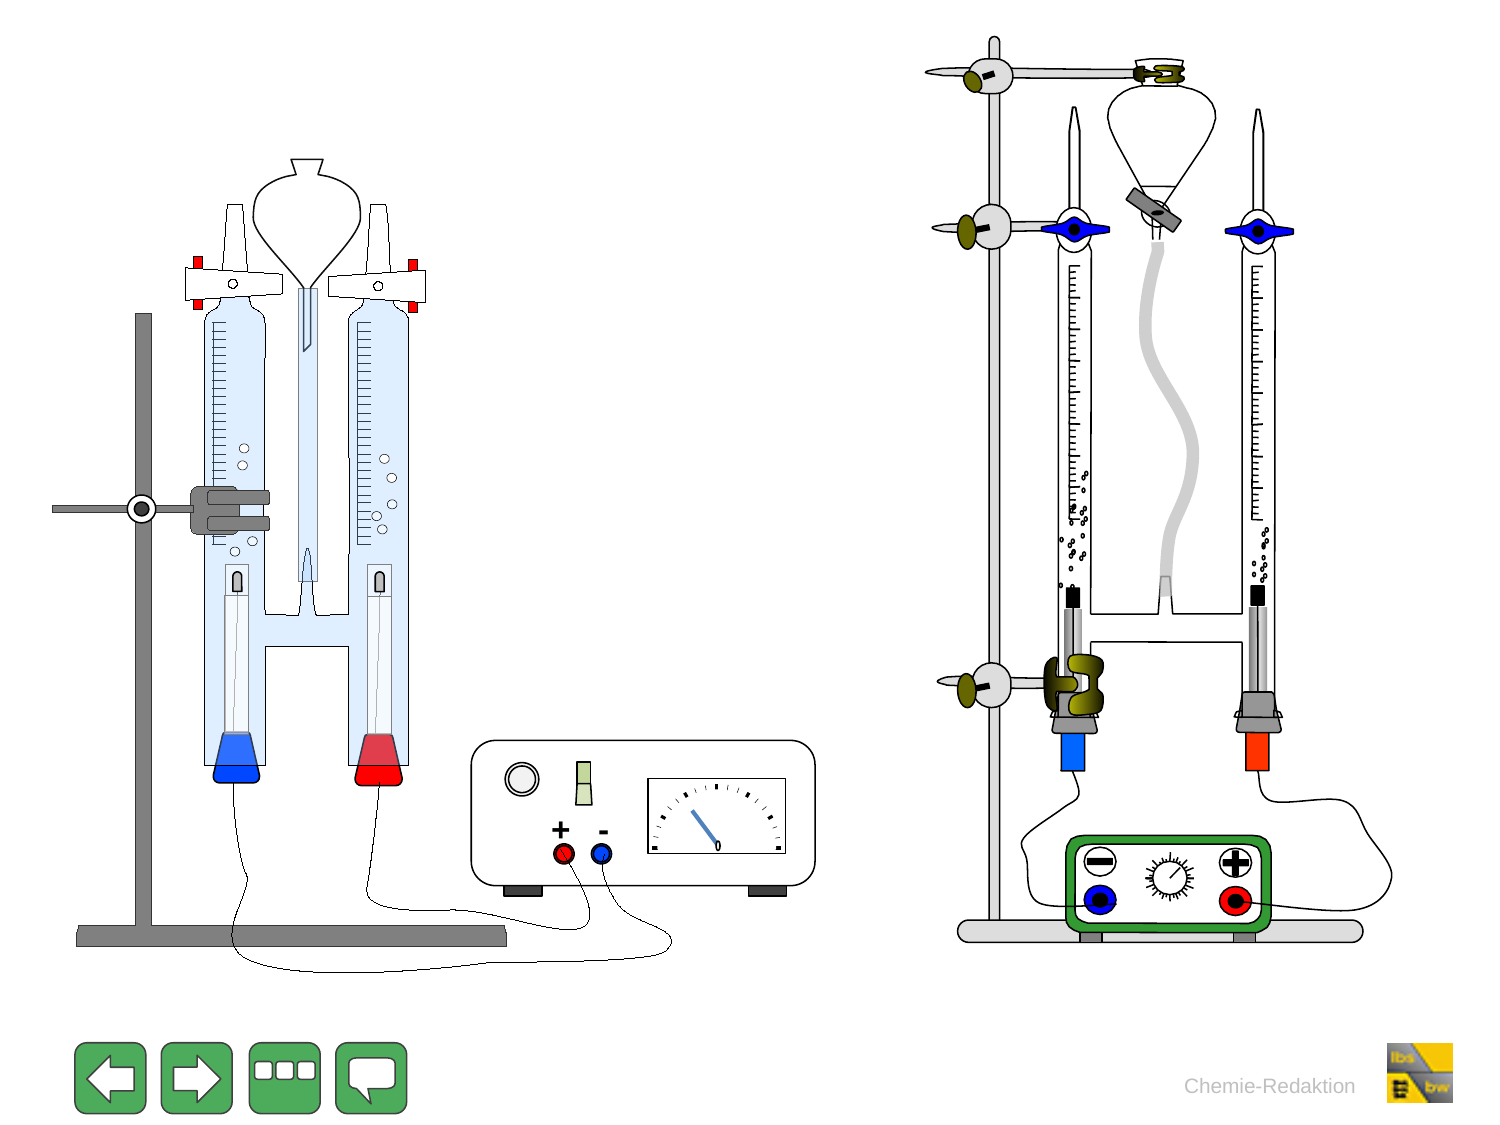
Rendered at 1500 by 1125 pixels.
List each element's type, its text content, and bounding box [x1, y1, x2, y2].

text_box [1094, 895, 1106, 904]
text_box [1067, 905, 1270, 931]
text_box [1089, 905, 1113, 913]
text_box [1052, 718, 1098, 771]
text_box [1225, 209, 1294, 254]
text_box [1243, 607, 1273, 716]
text_box [1081, 934, 1101, 942]
text_box [925, 36, 1185, 943]
text_box [471, 740, 816, 896]
text_box [1236, 718, 1282, 771]
text_box [1221, 888, 1250, 914]
text_box [1067, 837, 1270, 905]
text_box [1234, 934, 1255, 942]
text_box [1086, 887, 1115, 904]
text_box [1126, 188, 1181, 232]
text_box [1256, 920, 1363, 943]
text_box [52, 257, 507, 947]
text_box [1066, 588, 1080, 608]
text_box [1076, 845, 1260, 922]
text_box + - [536, 801, 670, 877]
text_box [1251, 585, 1265, 606]
text_box [1230, 896, 1241, 906]
text_box [1103, 934, 1233, 943]
picture [1387, 1043, 1453, 1103]
